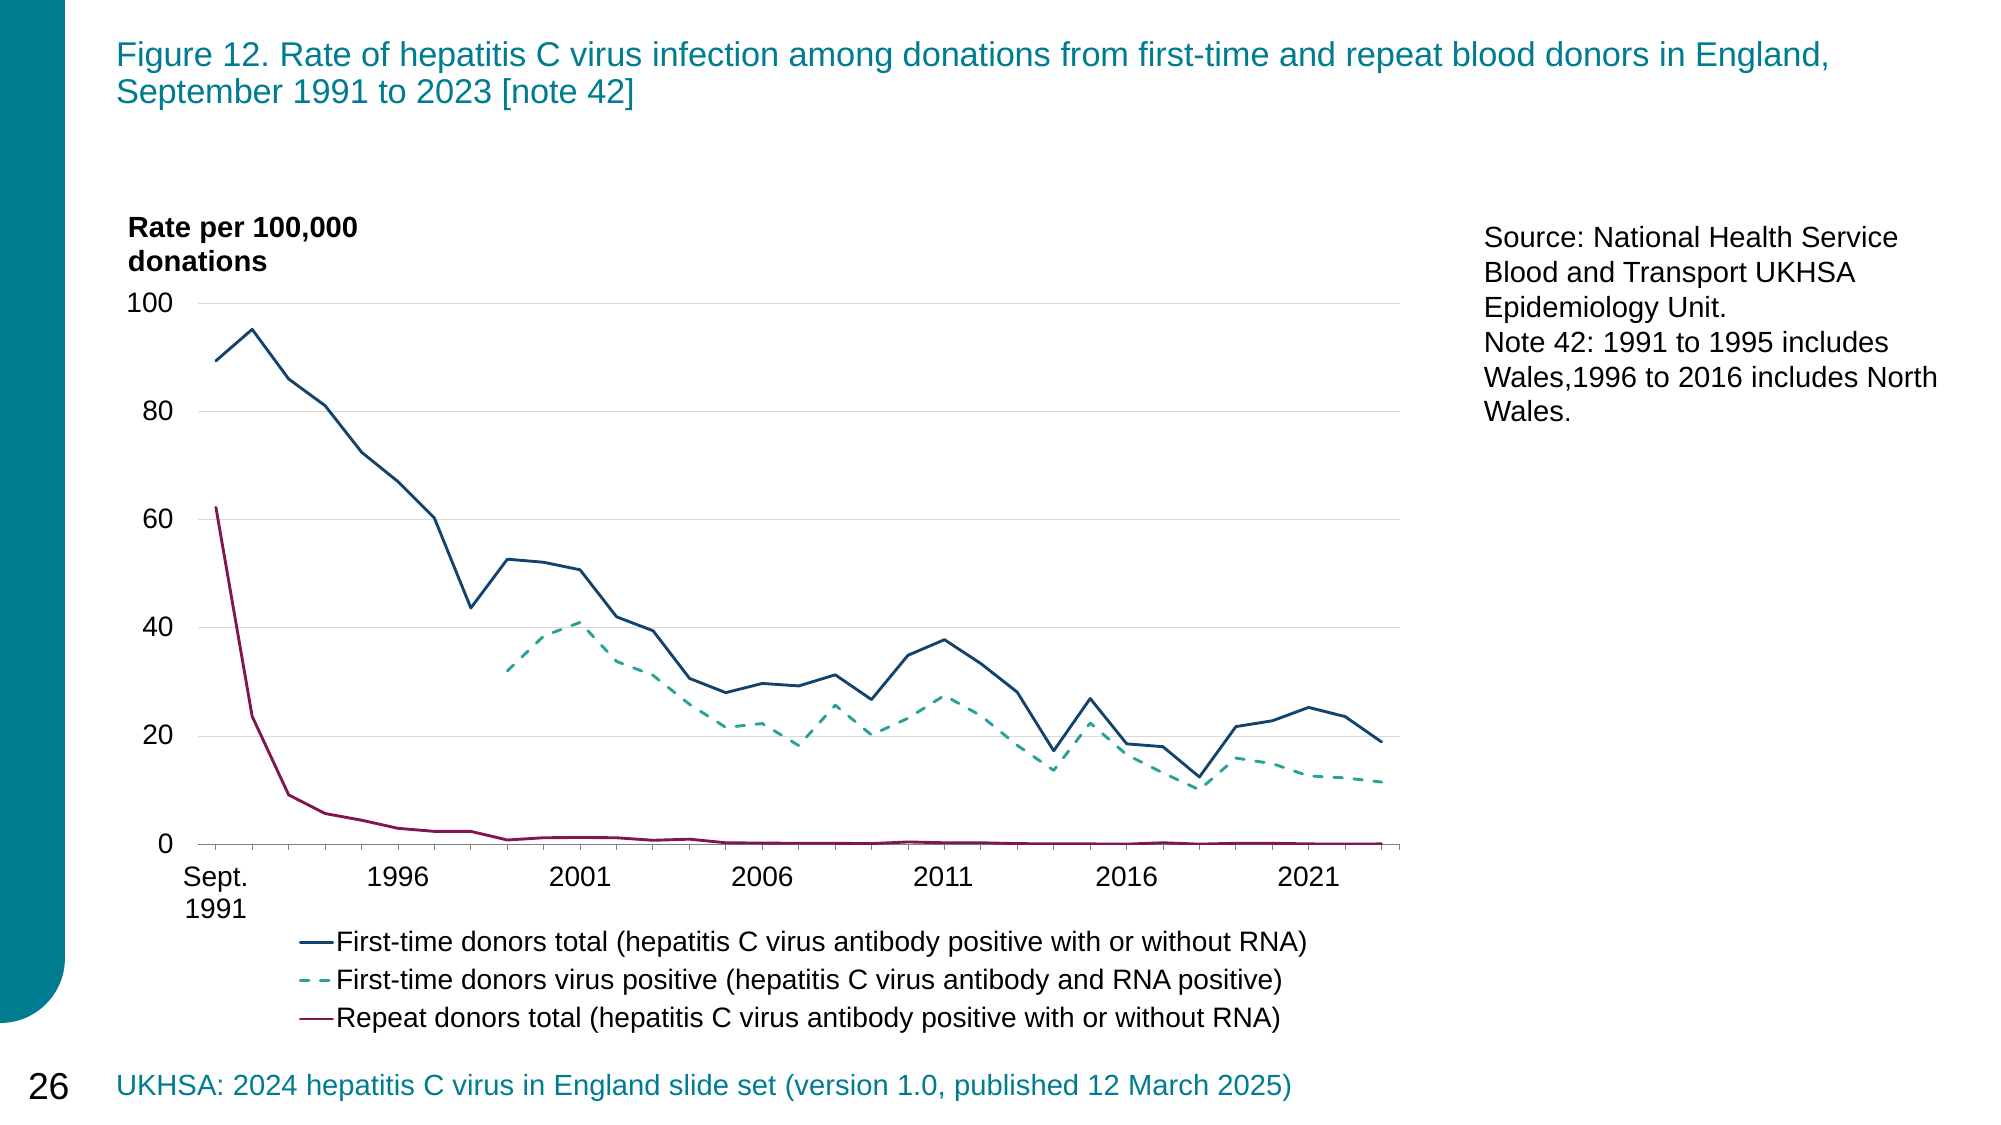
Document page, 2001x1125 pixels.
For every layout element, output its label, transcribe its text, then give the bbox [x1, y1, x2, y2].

text_box Source: National Health Service Blood and Transport UKHSA Epidemiology Unit. Note 42: 1991 to 1995 includes Wales,1996 to 2016 includes North Wales. [1468, 210, 1974, 438]
text_box UKHSA: 2024 hepatitis C virus in England slide set (version 1.0, published 12 March 2025) [101, 1054, 1743, 1114]
title Figure 12. Rate of hepatitis C virus infection among donations from first-time and repeat blood donors in England, September 1991 to 2023 [note 42] [101, 29, 1926, 142]
text_box [0, 1054, 98, 1114]
picture [116, 190, 1431, 1039]
